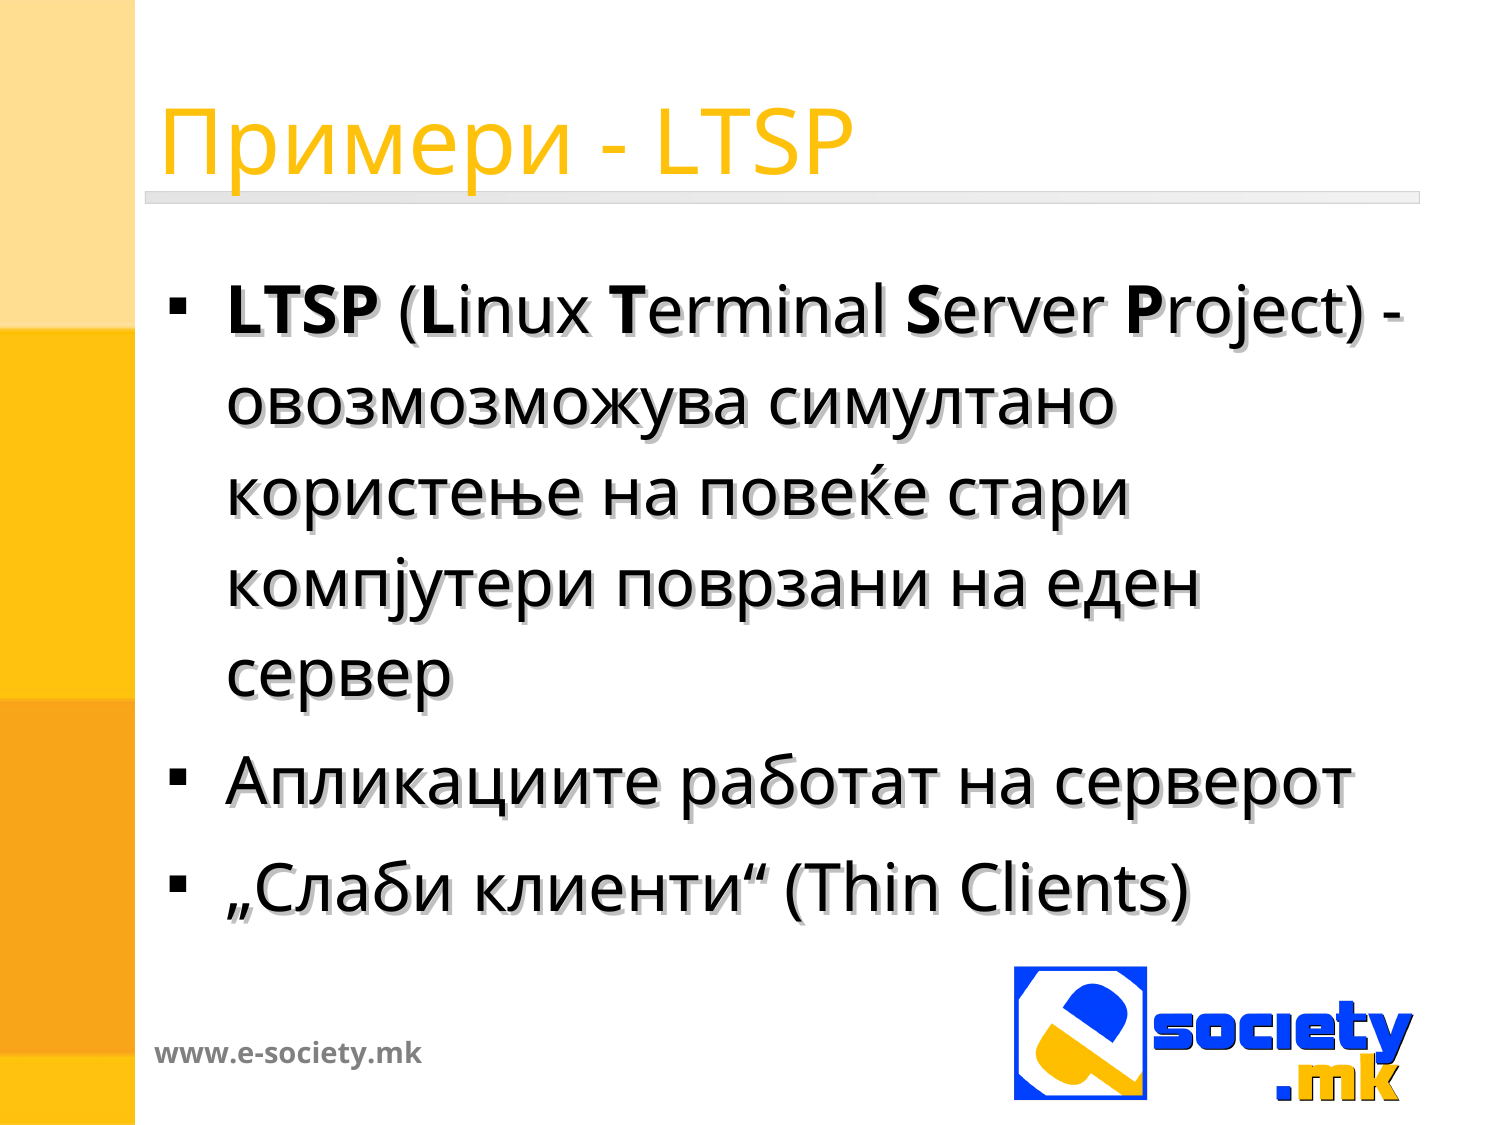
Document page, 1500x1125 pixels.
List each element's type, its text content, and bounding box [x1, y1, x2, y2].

picture [1004, 1013, 1419, 1108]
picture [0, 0, 135, 1125]
title Примери - LTSP [134, 0, 1425, 312]
list LTSP (Linux Terminal Server Project) - овозмозможува симултано користење на повеќе стари компјутери поврзани на еден сервер Апликациите работат на серверот „Слаби клиенти“ (Thin Clients) [169, 262, 1425, 1013]
